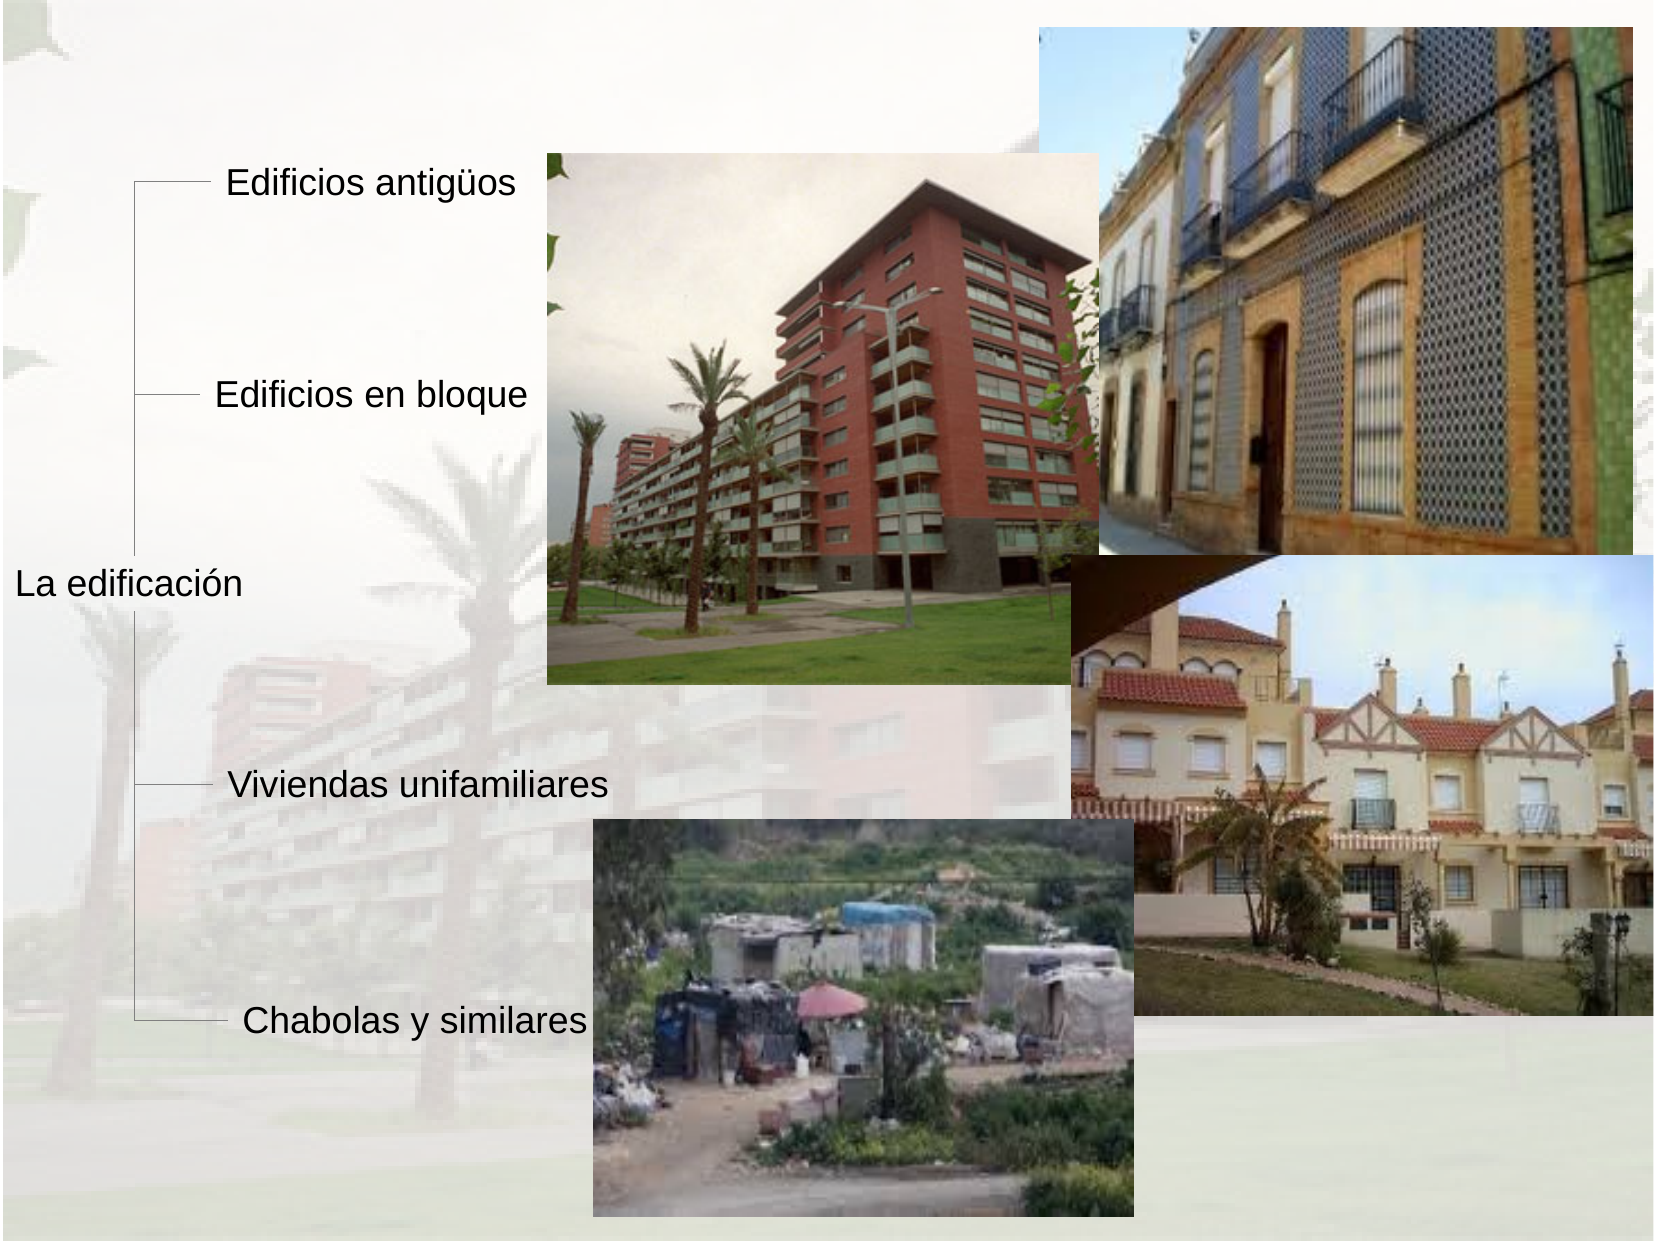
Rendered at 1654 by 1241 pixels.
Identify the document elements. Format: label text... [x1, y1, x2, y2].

text_box Chabolas y similares [227, 992, 593, 1049]
text_box Edificios en bloque [199, 366, 544, 424]
picture [3, 0, 1654, 1241]
text_box Viviendas unifamiliares [212, 755, 624, 813]
text_box La edificación [0, 555, 269, 612]
text_box Edificios antigüos [210, 153, 532, 211]
